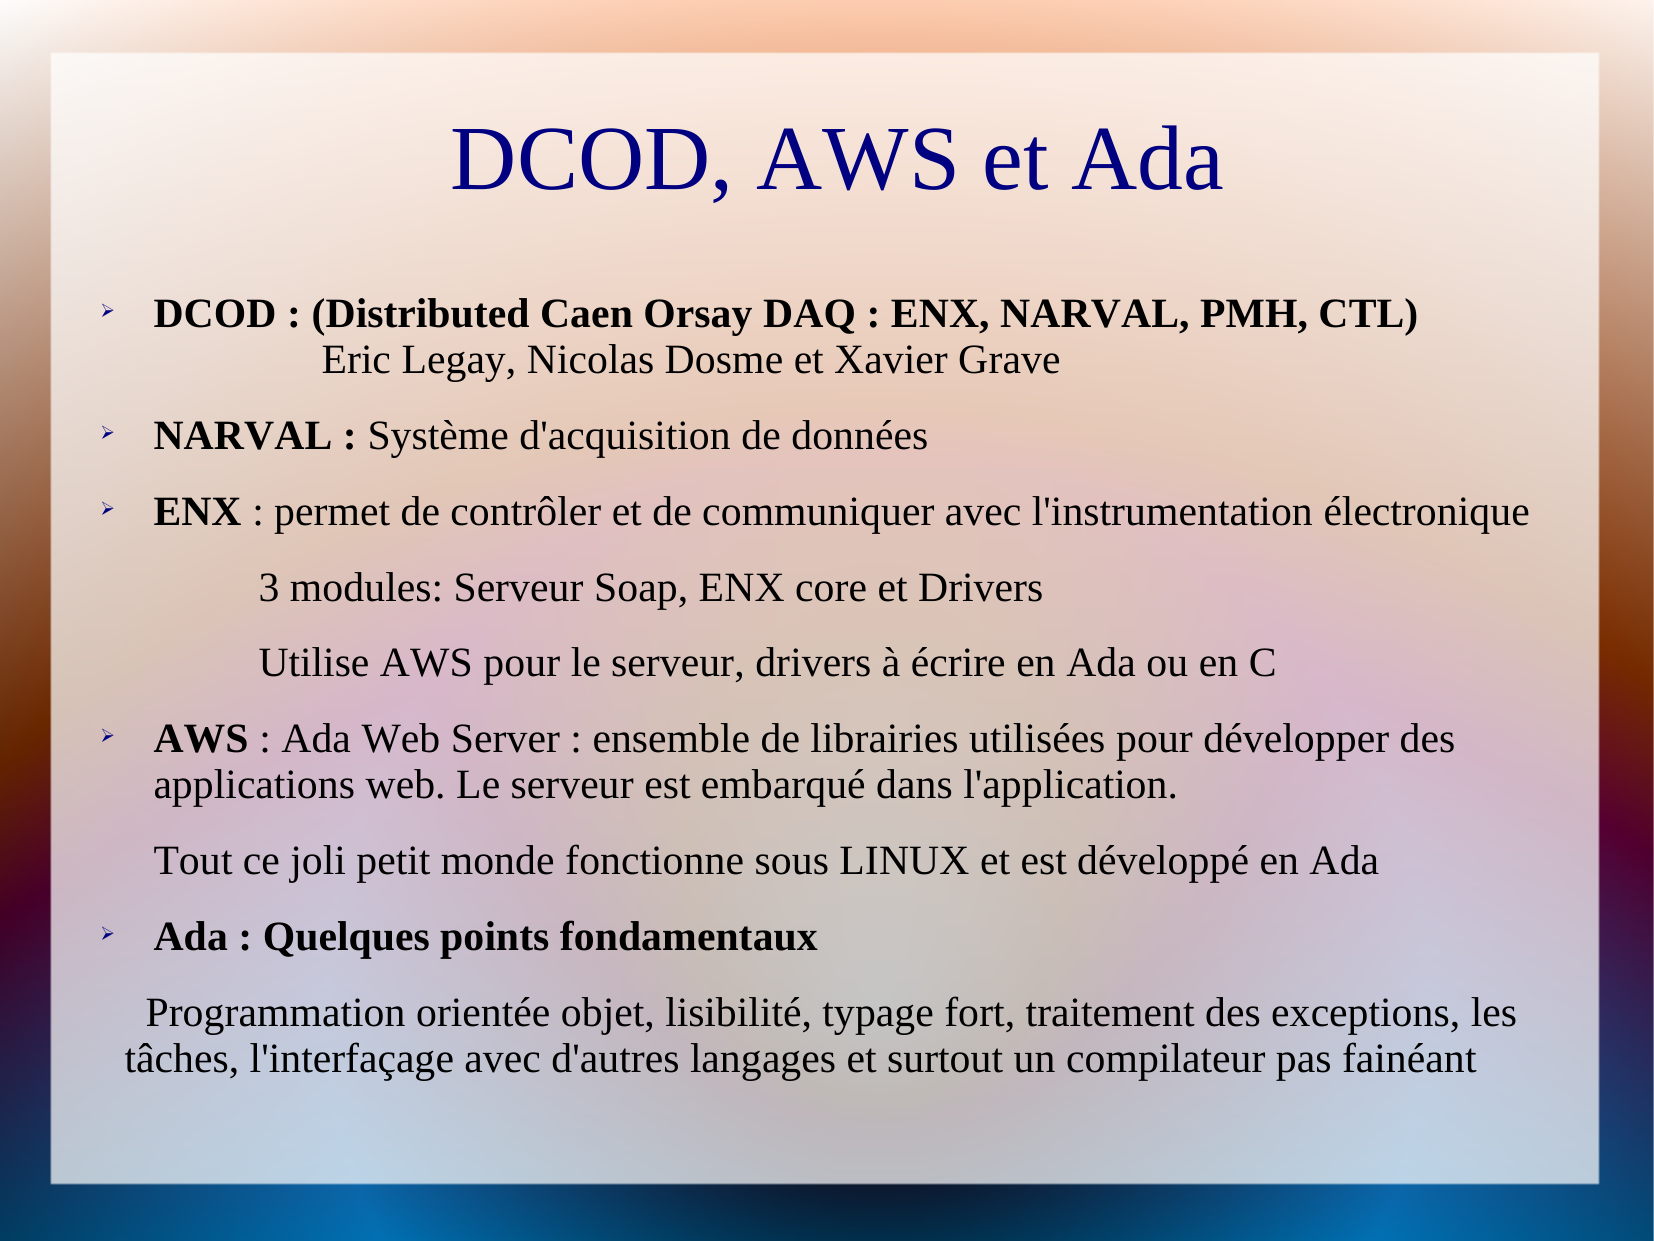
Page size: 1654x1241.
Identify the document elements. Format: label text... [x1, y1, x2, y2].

list DCOD : (Distributed Caen Orsay DAQ : ENX, NARVAL, PMH, CTL) Eric Legay, Nicolas Dosme et Xavier Grave NARVAL : Système d'acquisition de données ENX : permet de contrôler et de communiquer avec l'instrumentation électronique 3 modules: Serveur Soap, ENX core et Drivers Utilise AWS pour le serveur, drivers à écrire en Ada ou en C AWS : Ada Web Server : ensemble de librairies utilisées pour développer des applications web. Le serveur est embarqué dans l'application. Tout ce joli petit monde fonctionne sous LINUX et est développé en Ada Ada : Quelques points fondamentaux Programmation orientée objet, lisibilité, typage fort, traitement des exceptions, les tâches, l'interfaçage avec d'autres langages et surtout un compilateur pas fainéant [82, 290, 1571, 1241]
picture [0, 0, 1654, 1241]
title DCOD, AWS et Ada [82, 55, 1571, 263]
